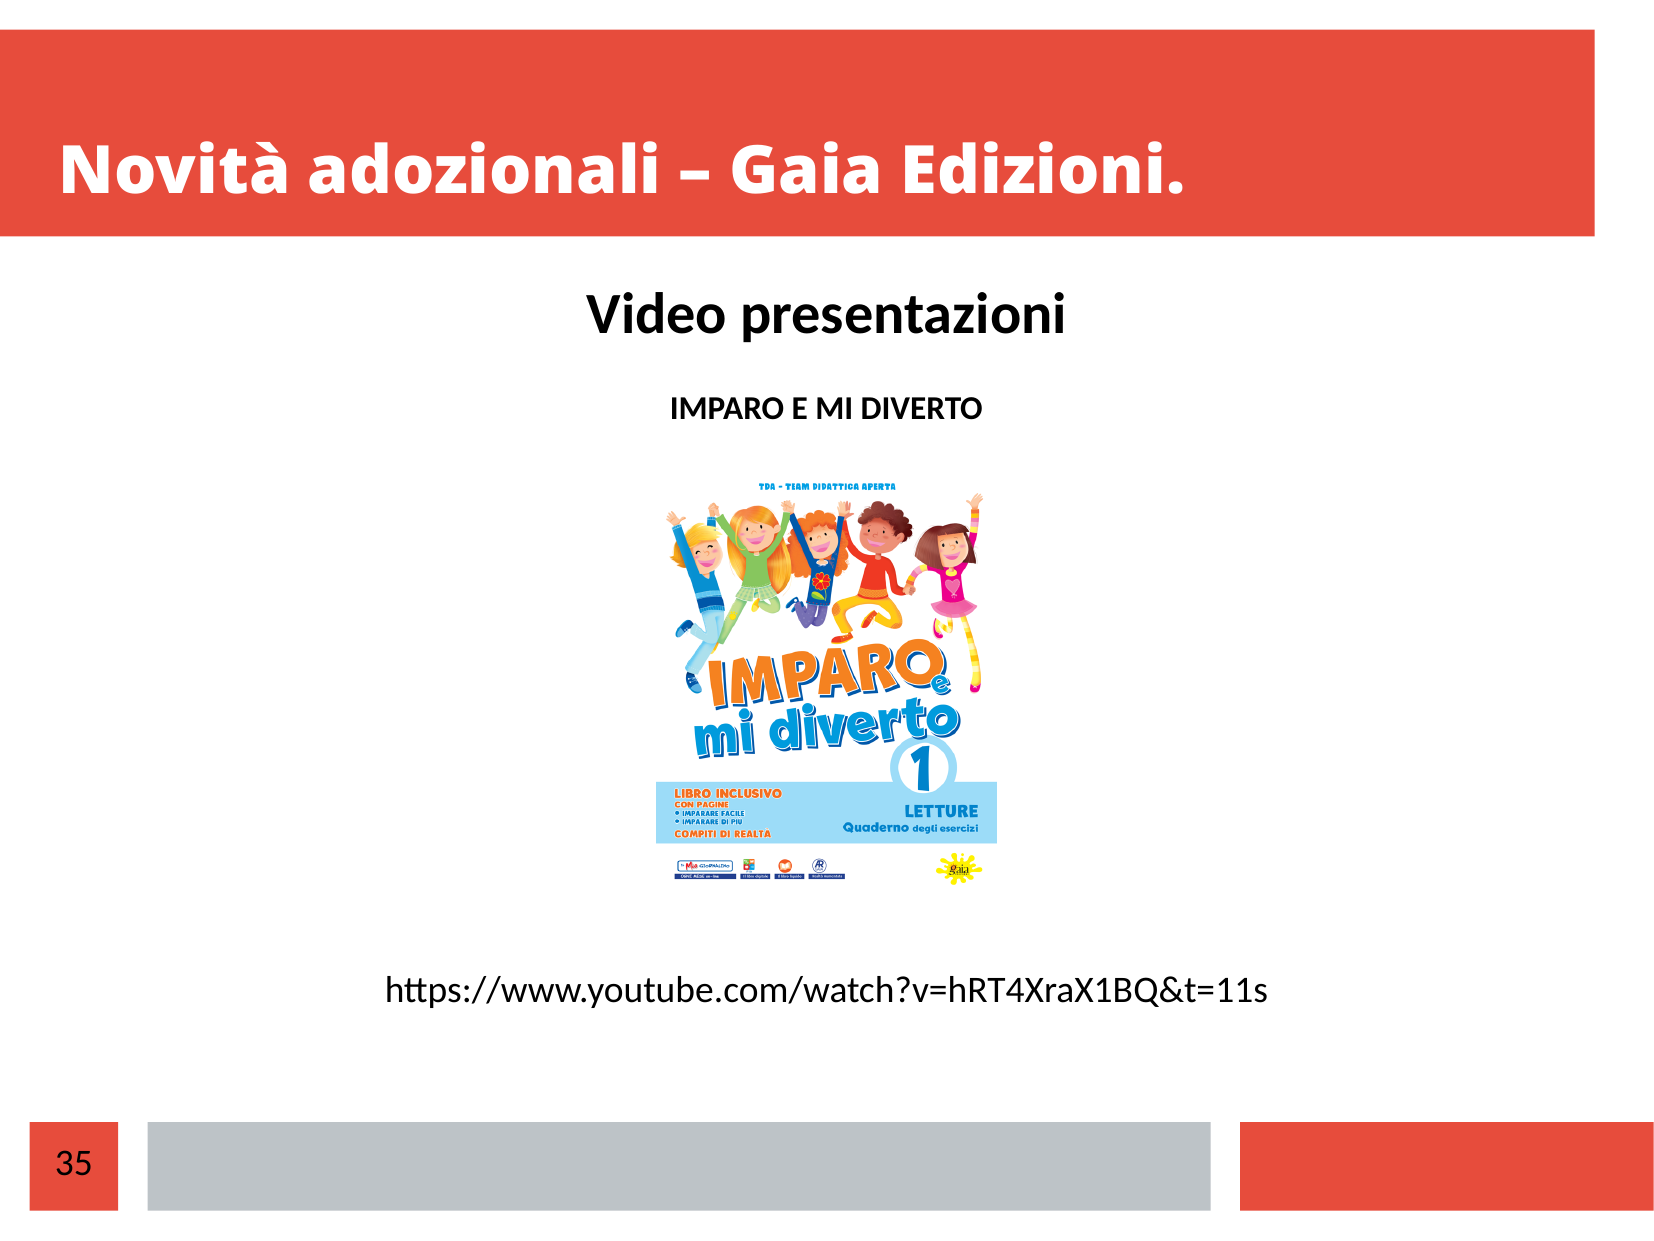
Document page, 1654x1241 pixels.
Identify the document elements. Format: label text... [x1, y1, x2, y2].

text_box IMPARO E MI DIVERTO [550, 378, 1103, 434]
text_box <numero> [29, 1122, 119, 1211]
text_box https://www.youtube.com/watch?v=hRT4XraX1BQ&t=11s [322, 957, 1332, 1019]
picture [656, 470, 997, 892]
title Novità adozionali – Gaia Edizioni. [59, 59, 1595, 207]
text_box Video presentazioni [118, 282, 1536, 586]
